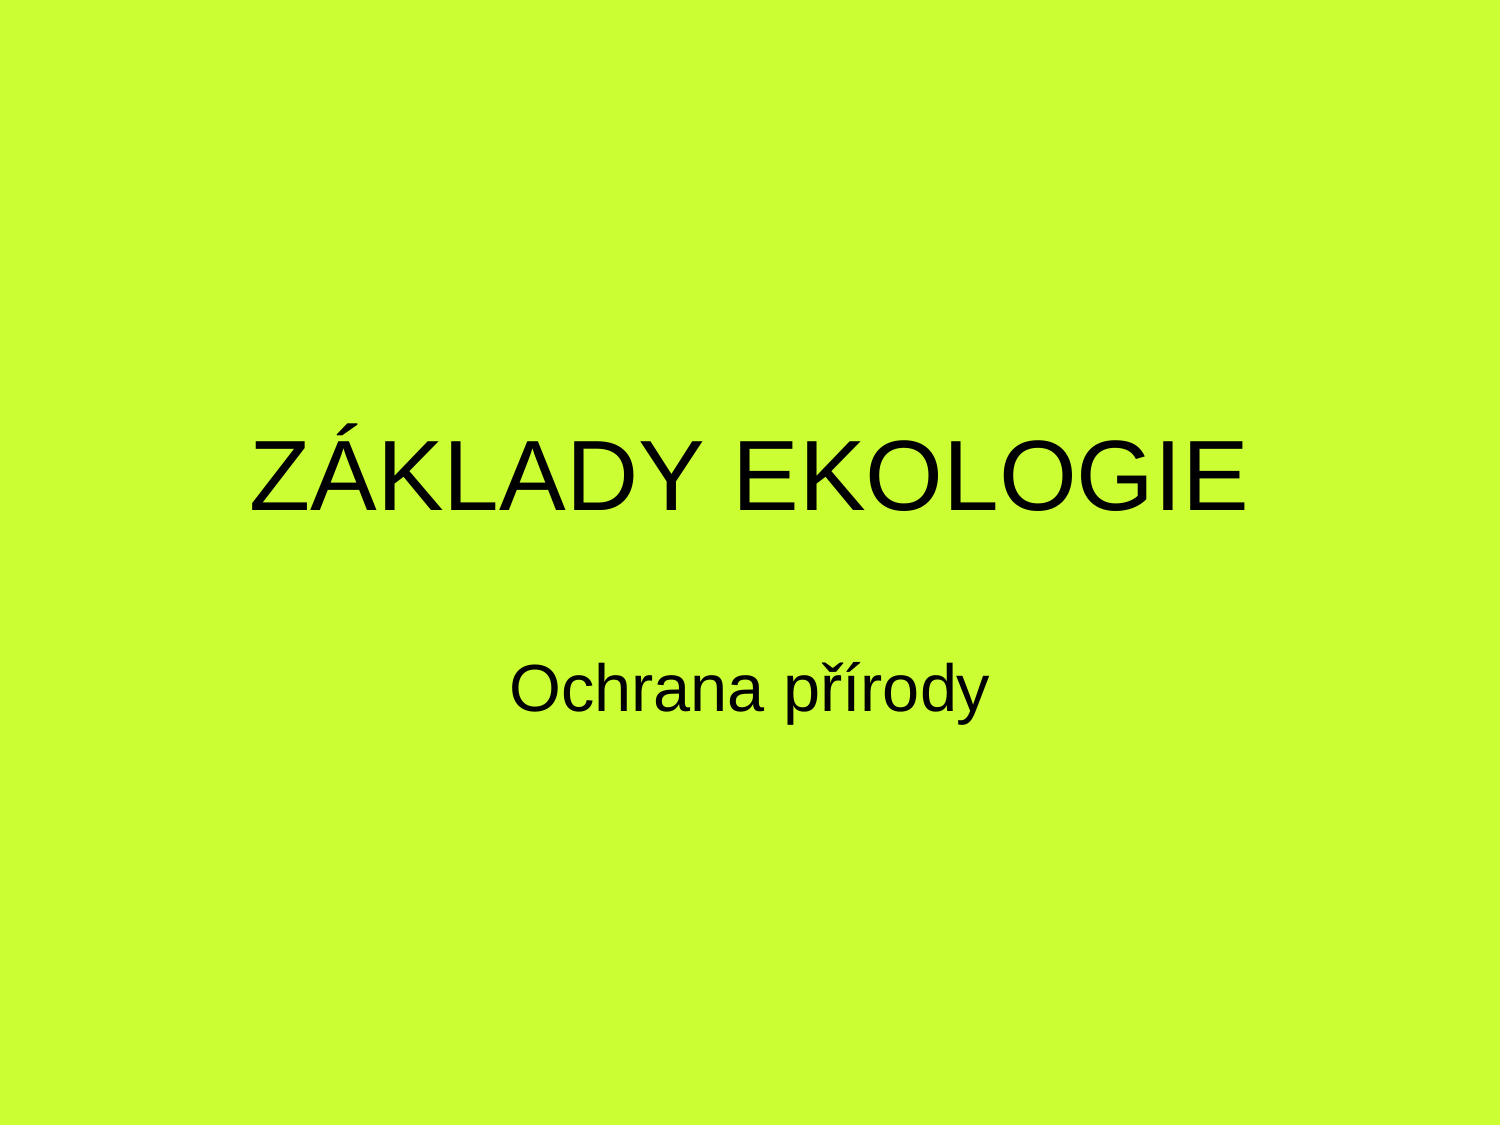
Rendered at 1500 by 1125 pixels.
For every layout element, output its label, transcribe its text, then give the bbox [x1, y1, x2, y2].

subtitle Ochrana přírody [225, 637, 1276, 926]
title ZÁKLADY EKOLOGIE [112, 349, 1388, 591]
